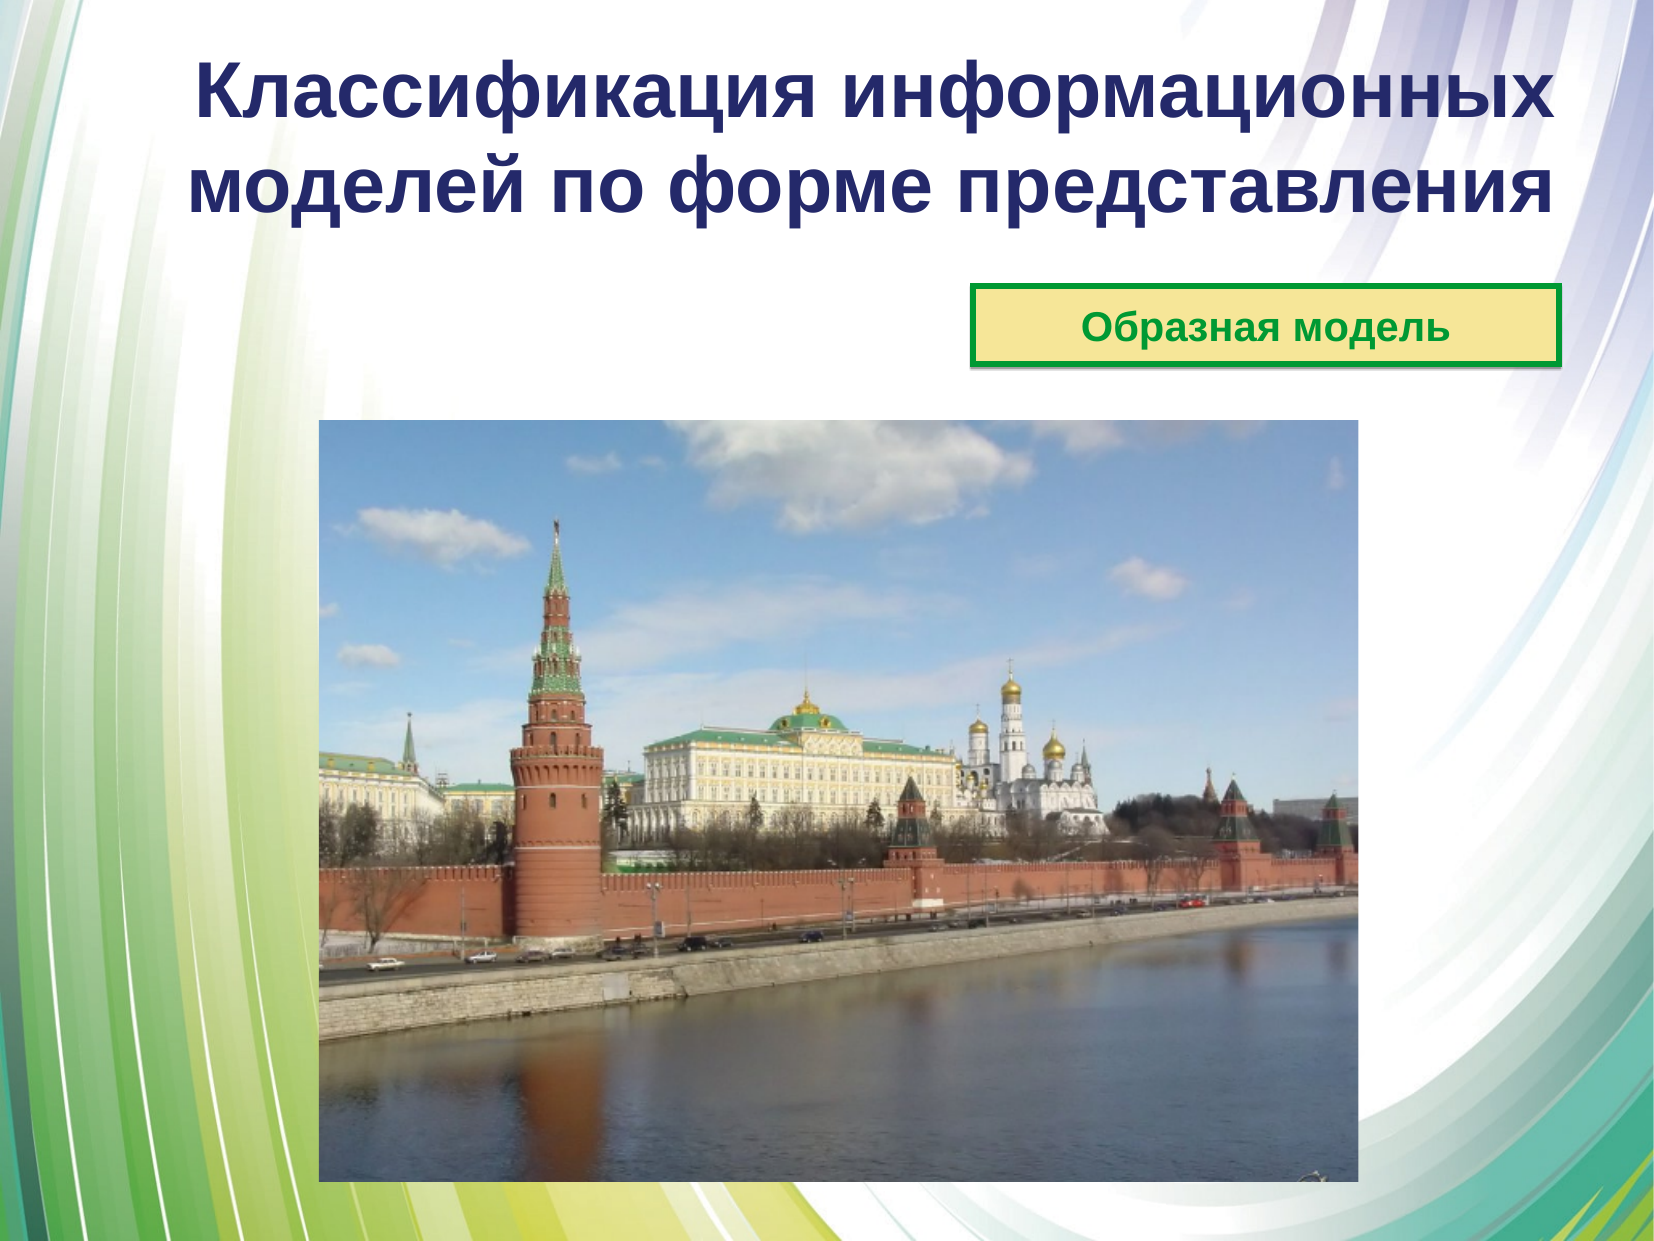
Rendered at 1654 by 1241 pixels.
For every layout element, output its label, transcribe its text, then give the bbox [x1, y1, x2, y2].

text_box Классификация информационных моделей по форме представления [58, 54, 1571, 212]
text_box Образная модель [973, 285, 1560, 364]
picture [0, 0, 1654, 1241]
